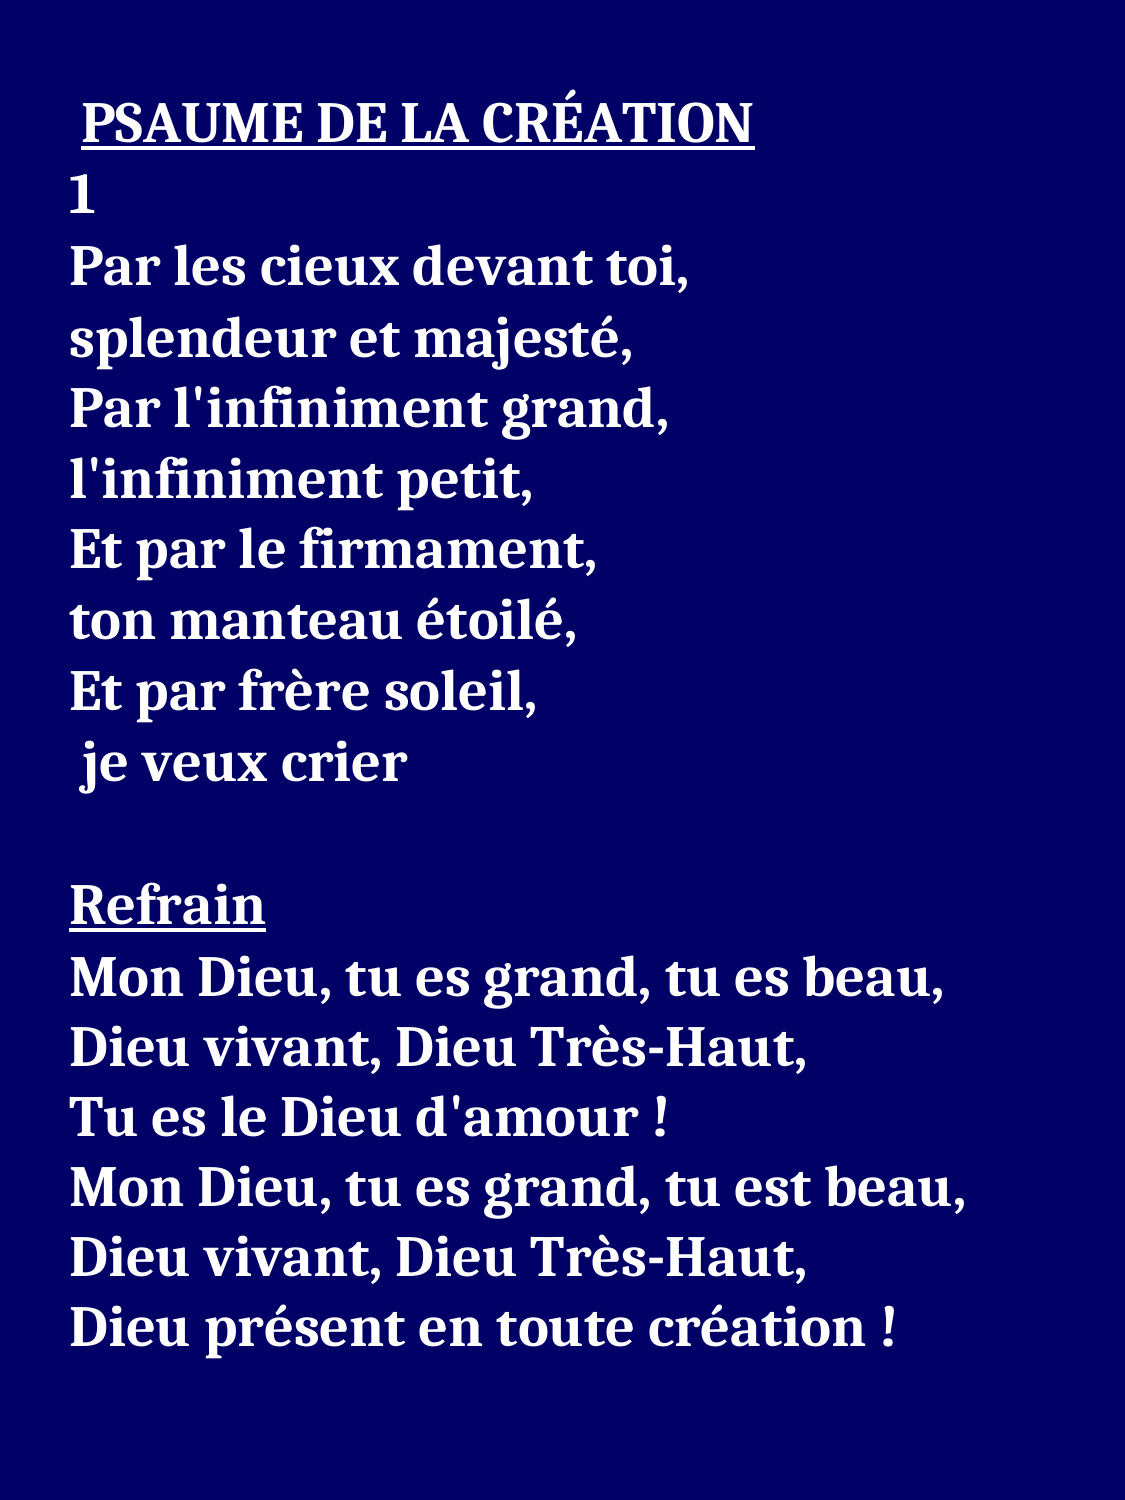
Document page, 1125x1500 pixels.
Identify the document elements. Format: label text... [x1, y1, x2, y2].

text_box PSAUME DE LA CRÉATION 1 Par les cieux devant toi, splendeur et majesté, Par l'infiniment grand, l'infiniment petit, Et par le firmament, ton manteau étoilé, Et par frère soleil, je veux crier Refrain Mon Dieu, tu es grand, tu es beau, Dieu vivant, Dieu Très-Haut, Tu es le Dieu d'amour ! Mon Dieu, tu es grand, tu est beau, Dieu vivant, Dieu Très-Haut, Dieu présent en toute création ! [54, 76, 1125, 1469]
